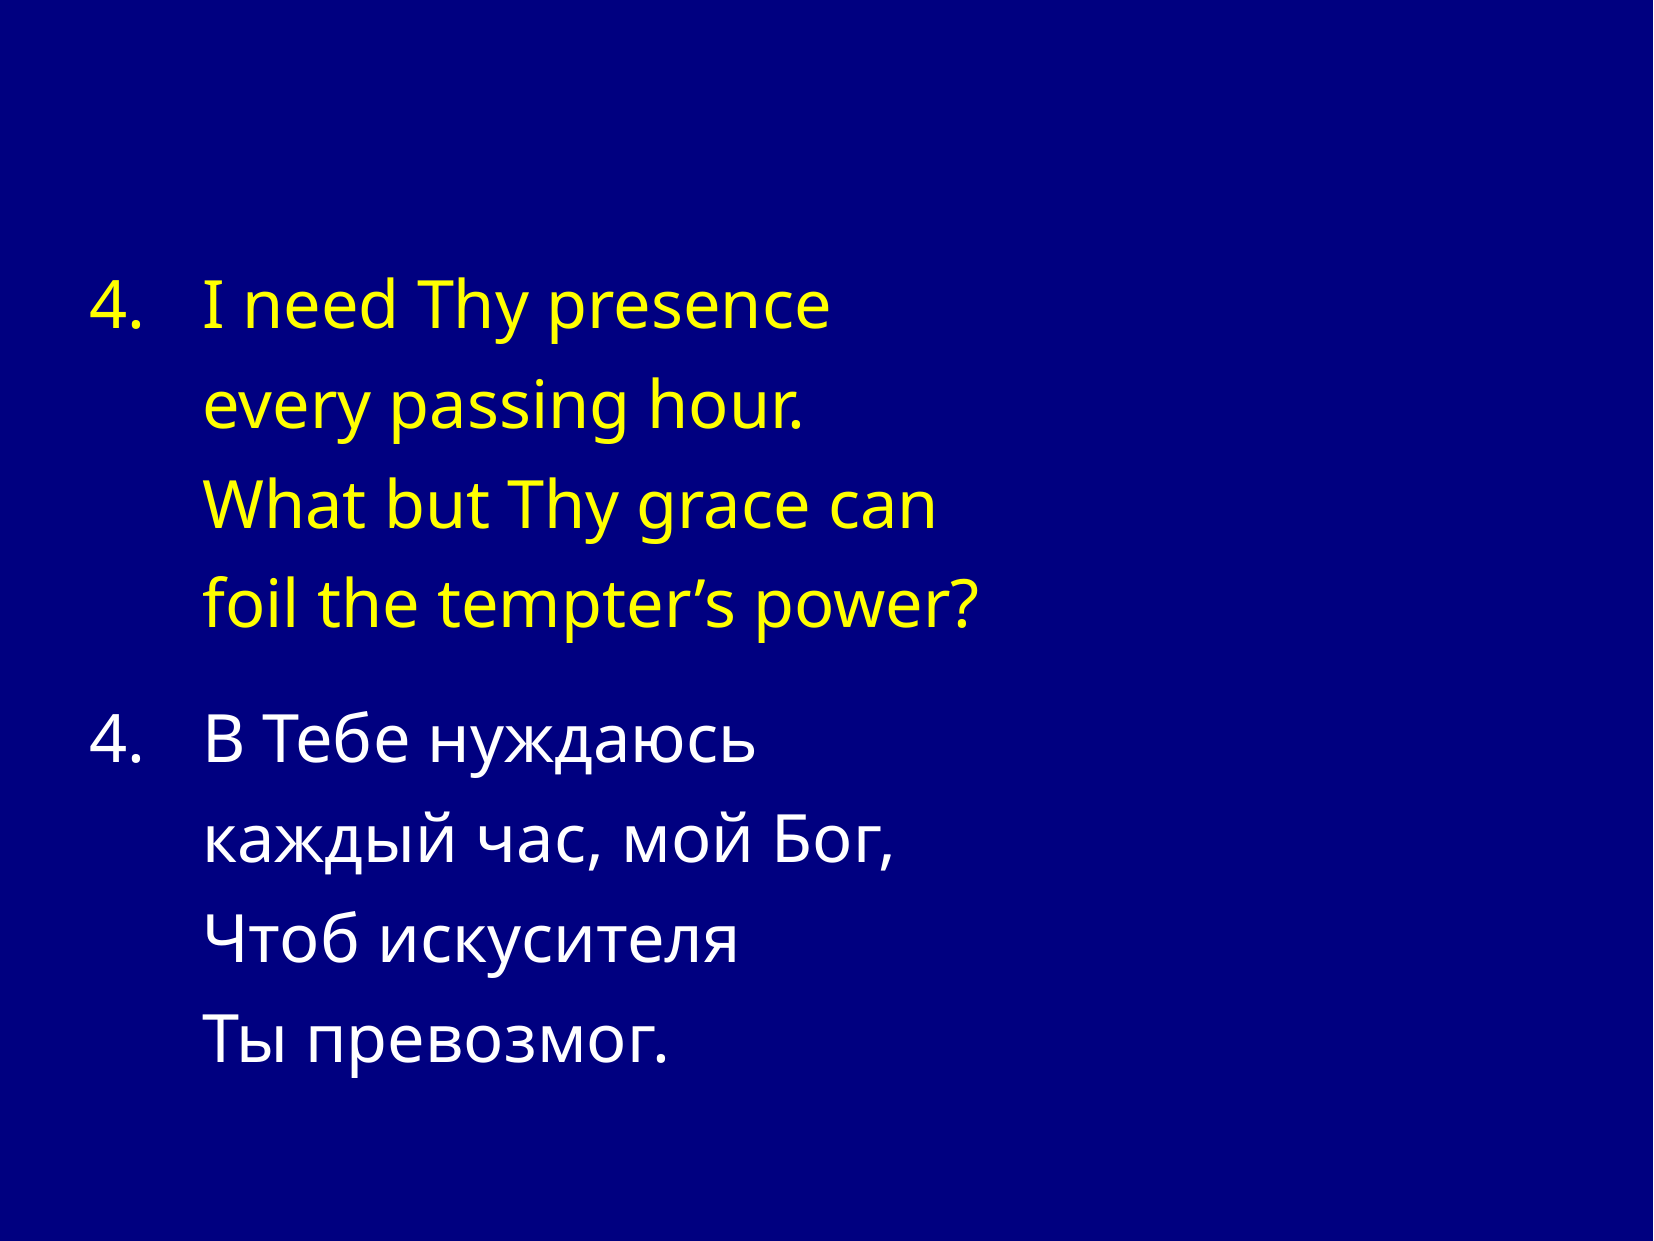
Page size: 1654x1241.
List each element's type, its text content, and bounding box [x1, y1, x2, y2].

text_box 4. В Тебе нуждаюсь каждый час, мой Бог, Чтоб искусителя Ты превозмог. [75, 675, 1576, 1163]
text_box 4. I need Thy presence every passing hour. What but Thy grace can foil the tempter’s power? [75, 150, 1576, 638]
